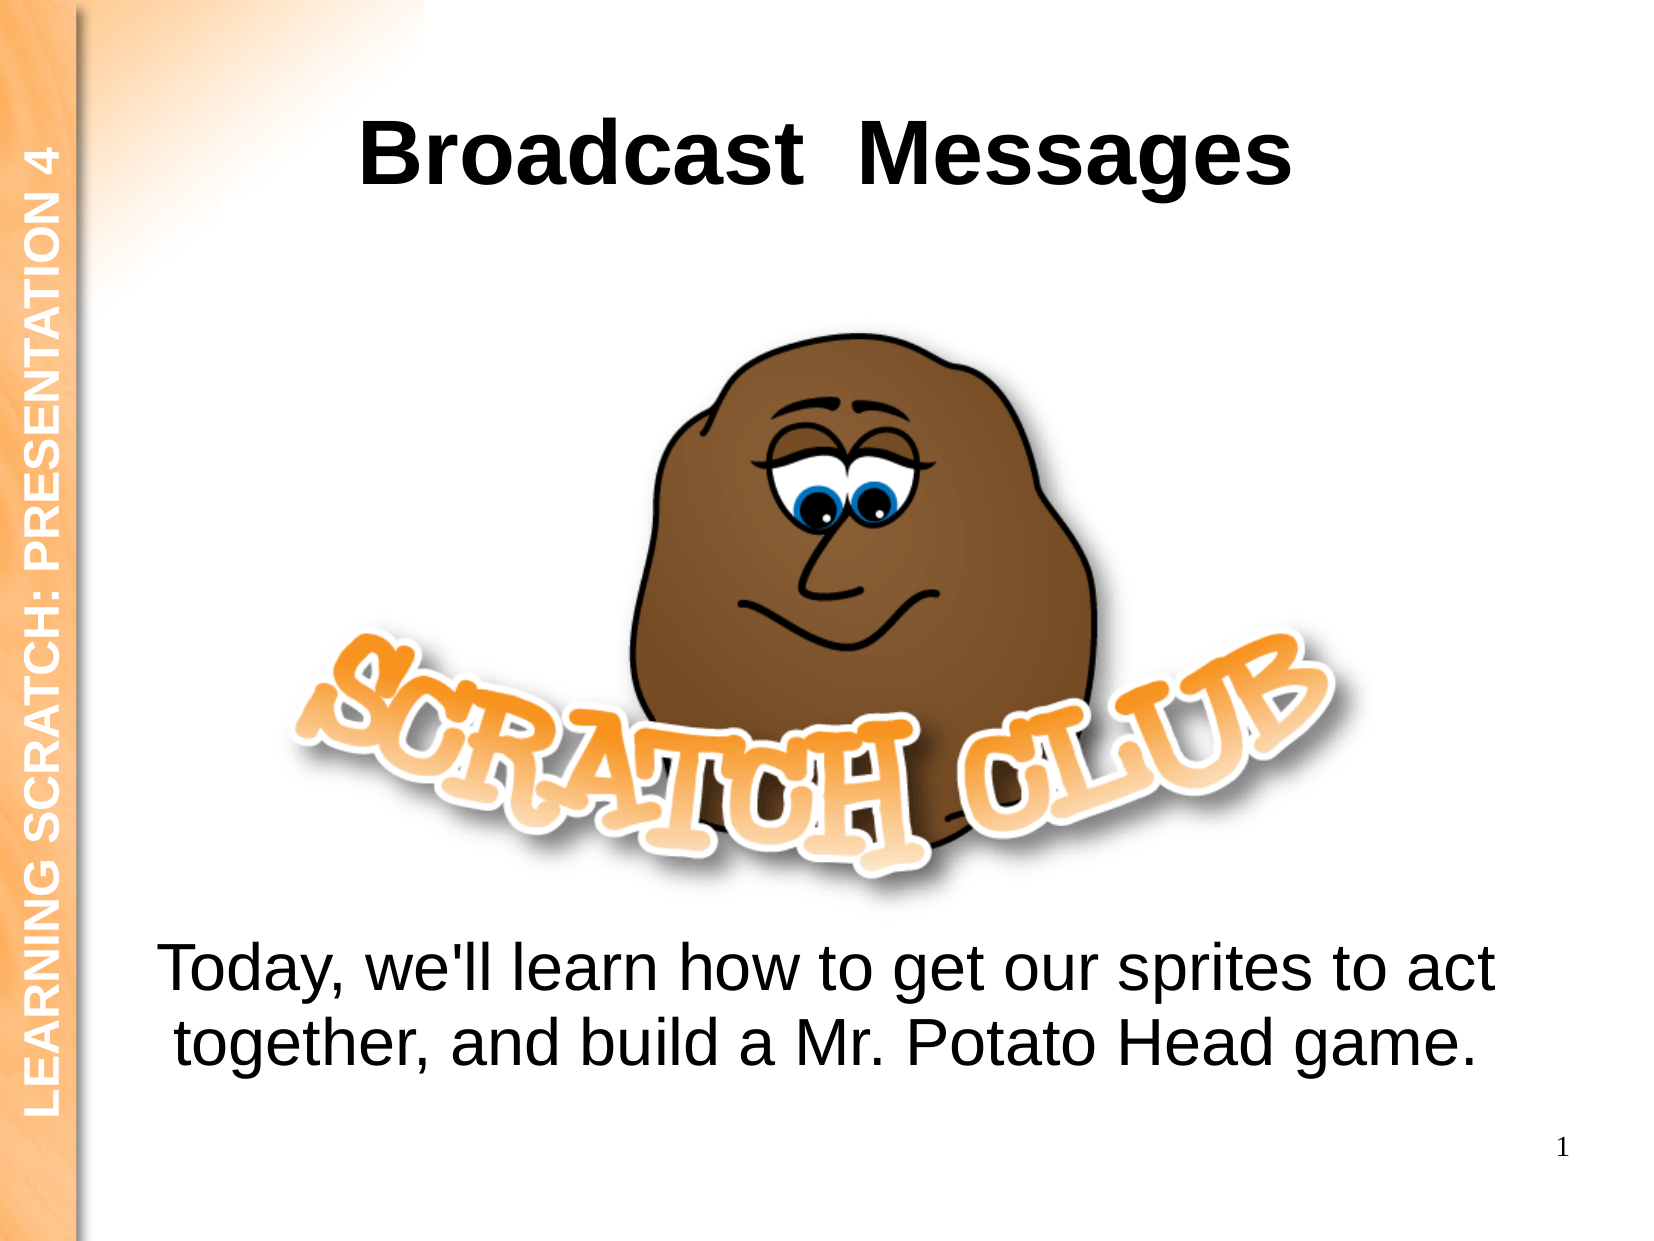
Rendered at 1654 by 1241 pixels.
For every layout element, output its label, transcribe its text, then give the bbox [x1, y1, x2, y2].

picture [0, 0, 1434, 1241]
subtitle Today, we'll learn how to get our sprites to act together, and build a Mr. Potato Head game. [82, 900, 1571, 1109]
title Broadcast Messages [82, 49, 1571, 257]
